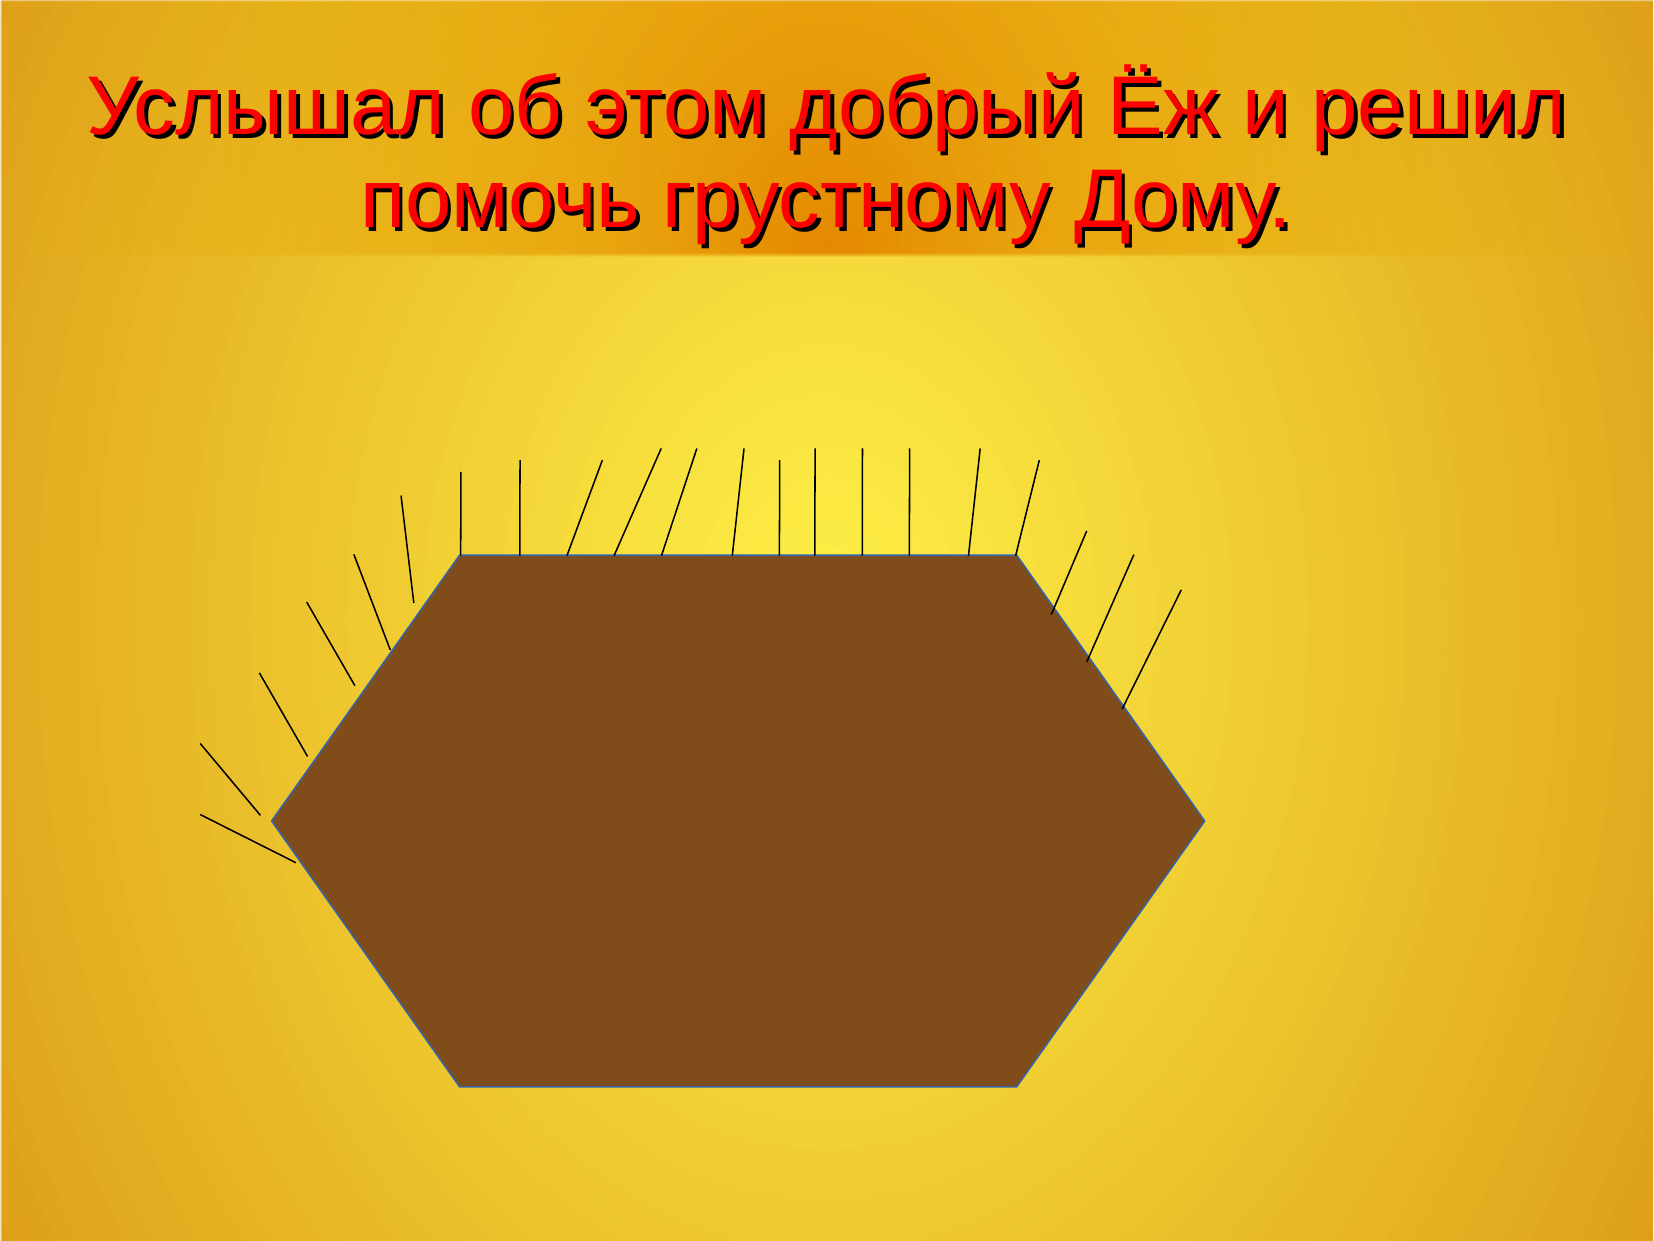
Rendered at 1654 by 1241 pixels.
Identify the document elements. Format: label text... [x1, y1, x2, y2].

title Услышал об этом добрый Ёж и решил помочь грустному Дому. [82, 49, 1571, 257]
picture [0, 0, 1654, 1241]
text_box [271, 555, 1205, 1087]
